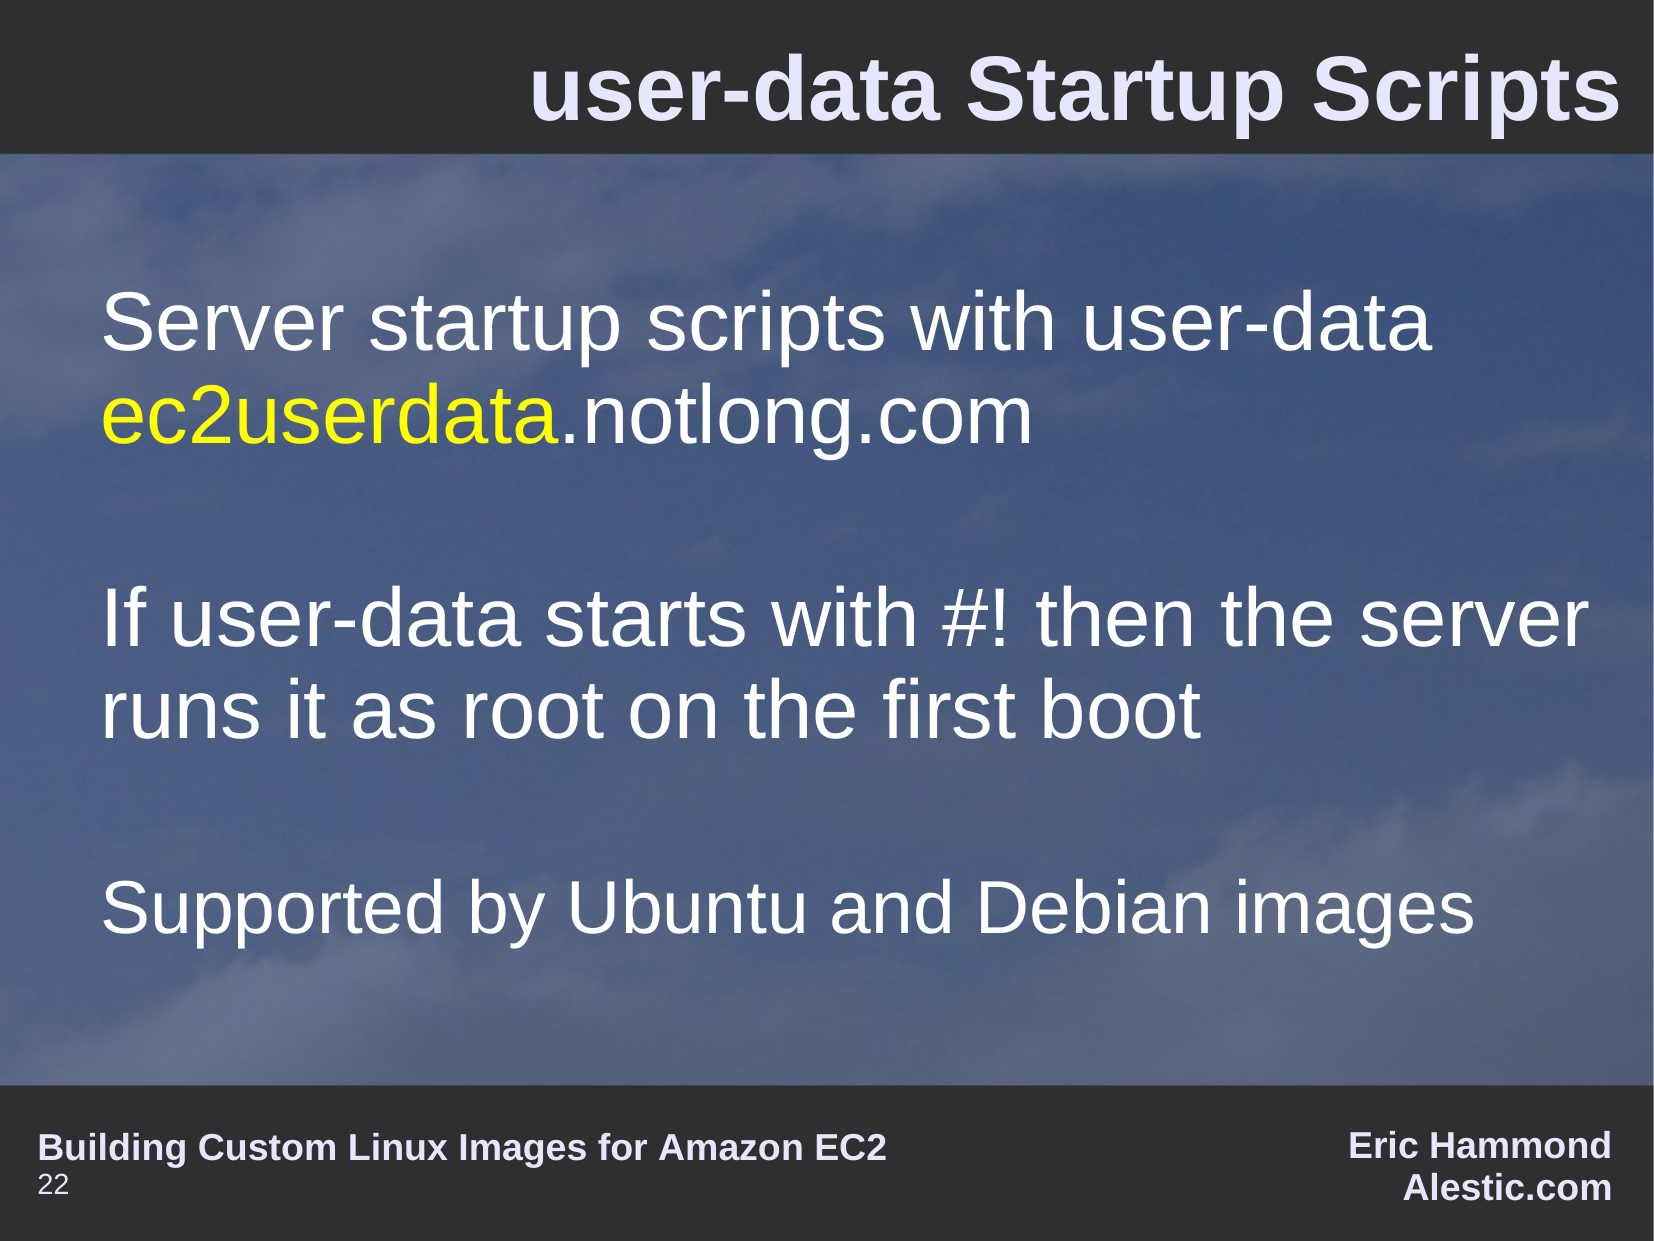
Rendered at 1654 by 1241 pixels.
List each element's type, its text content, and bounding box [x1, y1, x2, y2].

title user-data Startup Scripts [29, 29, 1625, 148]
picture [0, 0, 1654, 1241]
title Eric Hammond Alestic.com [1299, 1092, 1613, 1241]
list Server startup scripts with user-data ec2userdata.notlong.com If user-data starts with #! then the server runs it as root on the first boot Supported by Ubuntu and Debian images [29, 177, 1625, 1049]
